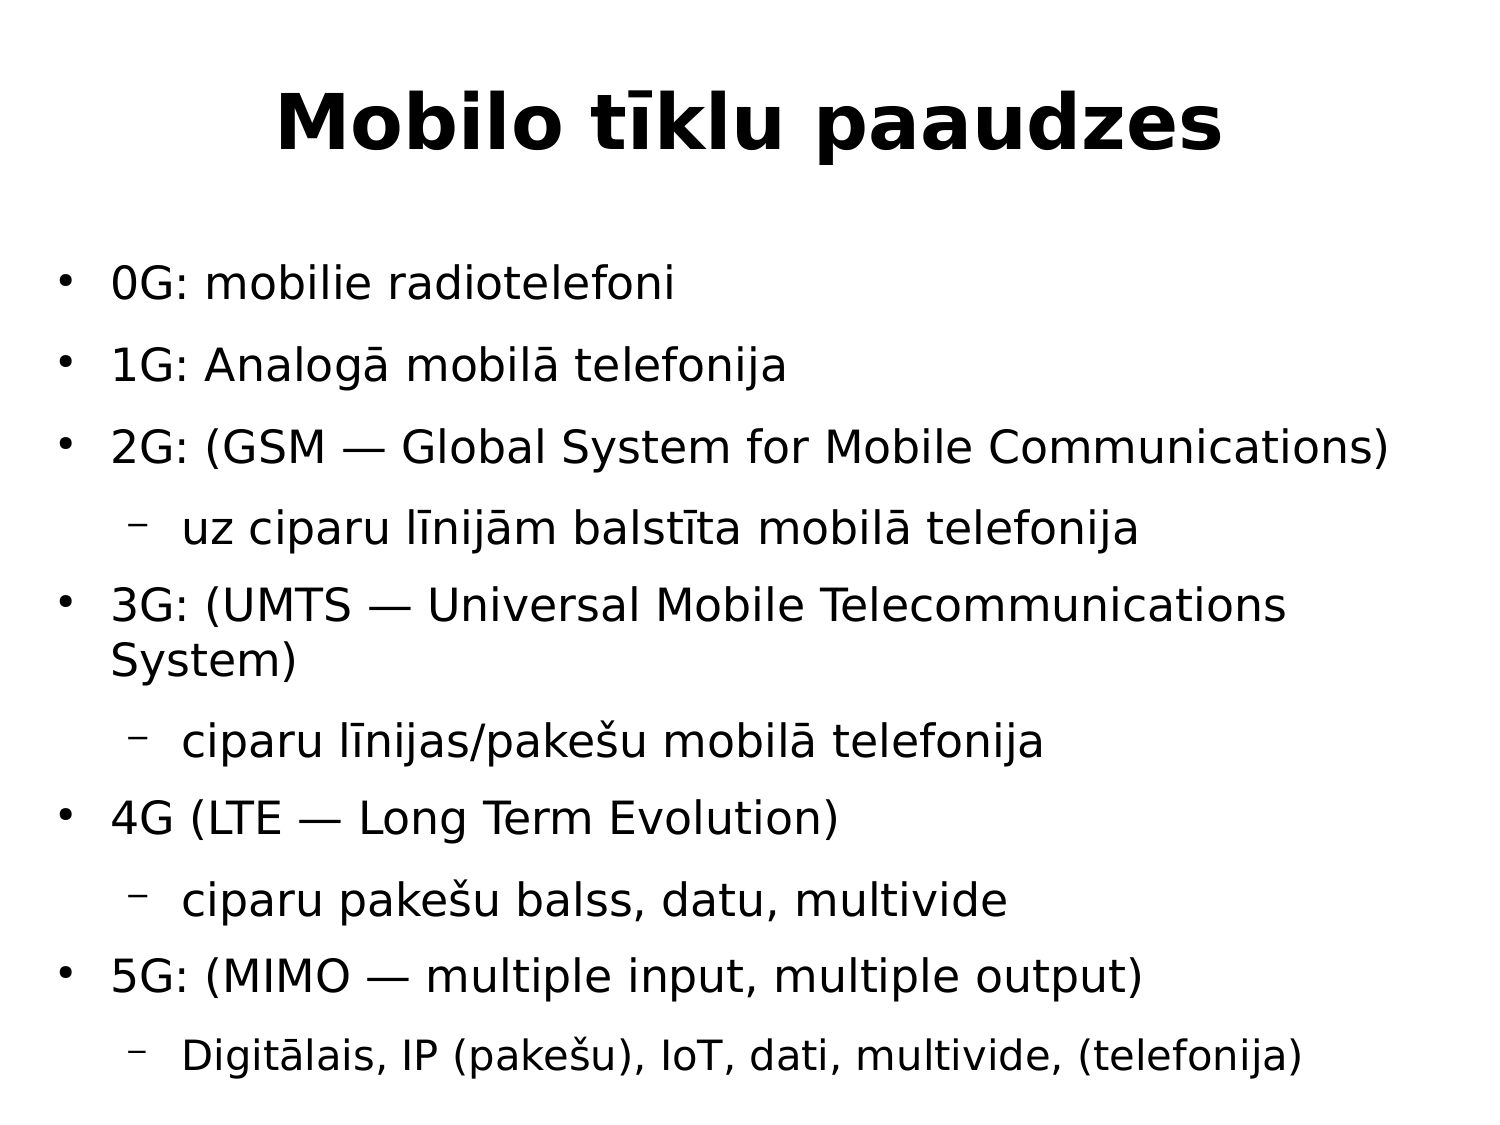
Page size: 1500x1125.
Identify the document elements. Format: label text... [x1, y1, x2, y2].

list 0G: mobilie radiotelefoni 1G: Analogā mobilā telefonija 2G: (GSM — Global System for Mobile Communications) uz ciparu līnijām balstīta mobilā telefonija 3G: (UMTS — Universal Mobile Telecommunications System) ciparu līnijas/pakešu mobilā telefonija 4G (LTE — Long Term Evolution) ciparu pakešu balss, datu, multivide 5G: (MIMO — multiple input, multiple output) Digitālais, IP (pakešu), IoT, dati, multivide, (telefonija) [24, 246, 1475, 1100]
title Mobilo tīklu paaudzes [24, 37, 1475, 200]
